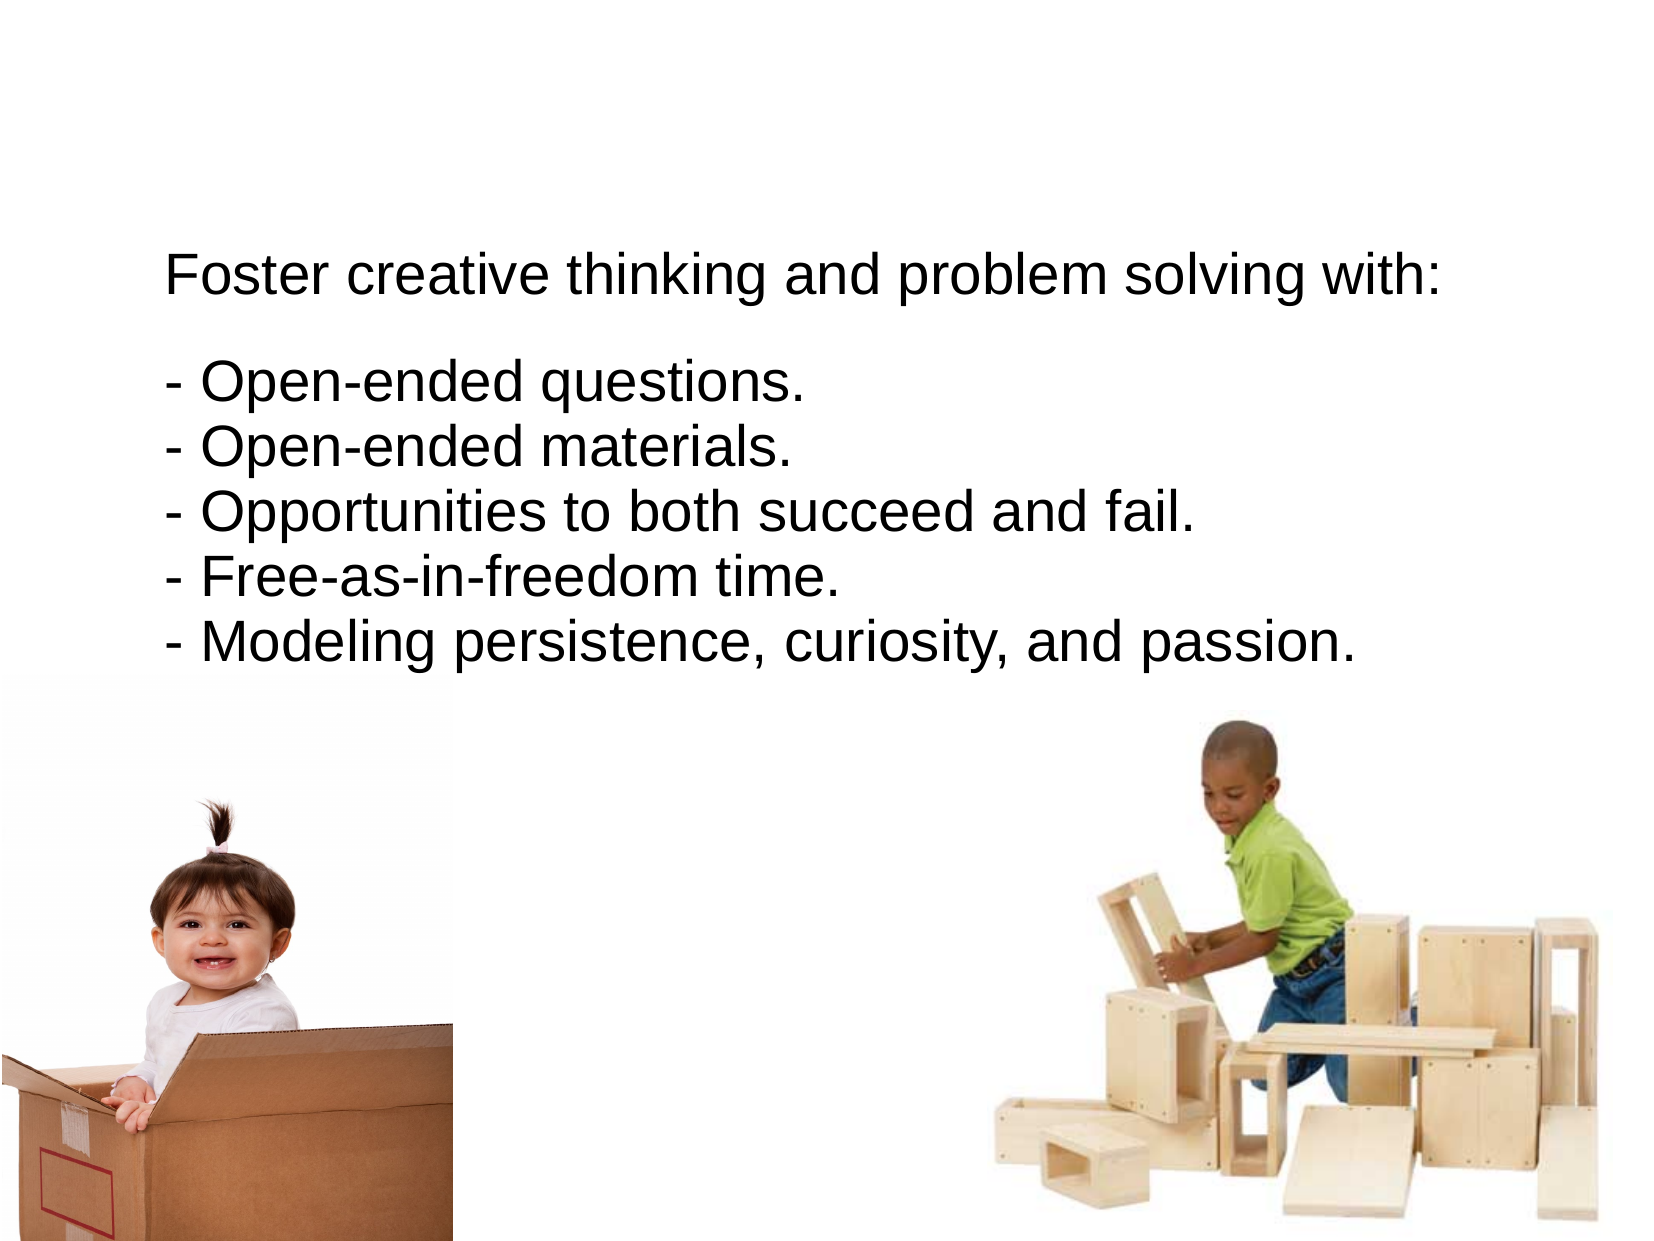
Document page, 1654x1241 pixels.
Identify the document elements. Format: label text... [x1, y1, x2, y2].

picture [987, 710, 1613, 1238]
text_box Foster creative thinking and problem solving with: - Open-ended questions. - Open-ended materials. - Opportunities to both succeed and fail. - Free-as-in-freedom time. - Modeling persistence, curiosity, and passion. [150, 182, 1484, 682]
picture [2, 674, 453, 1241]
